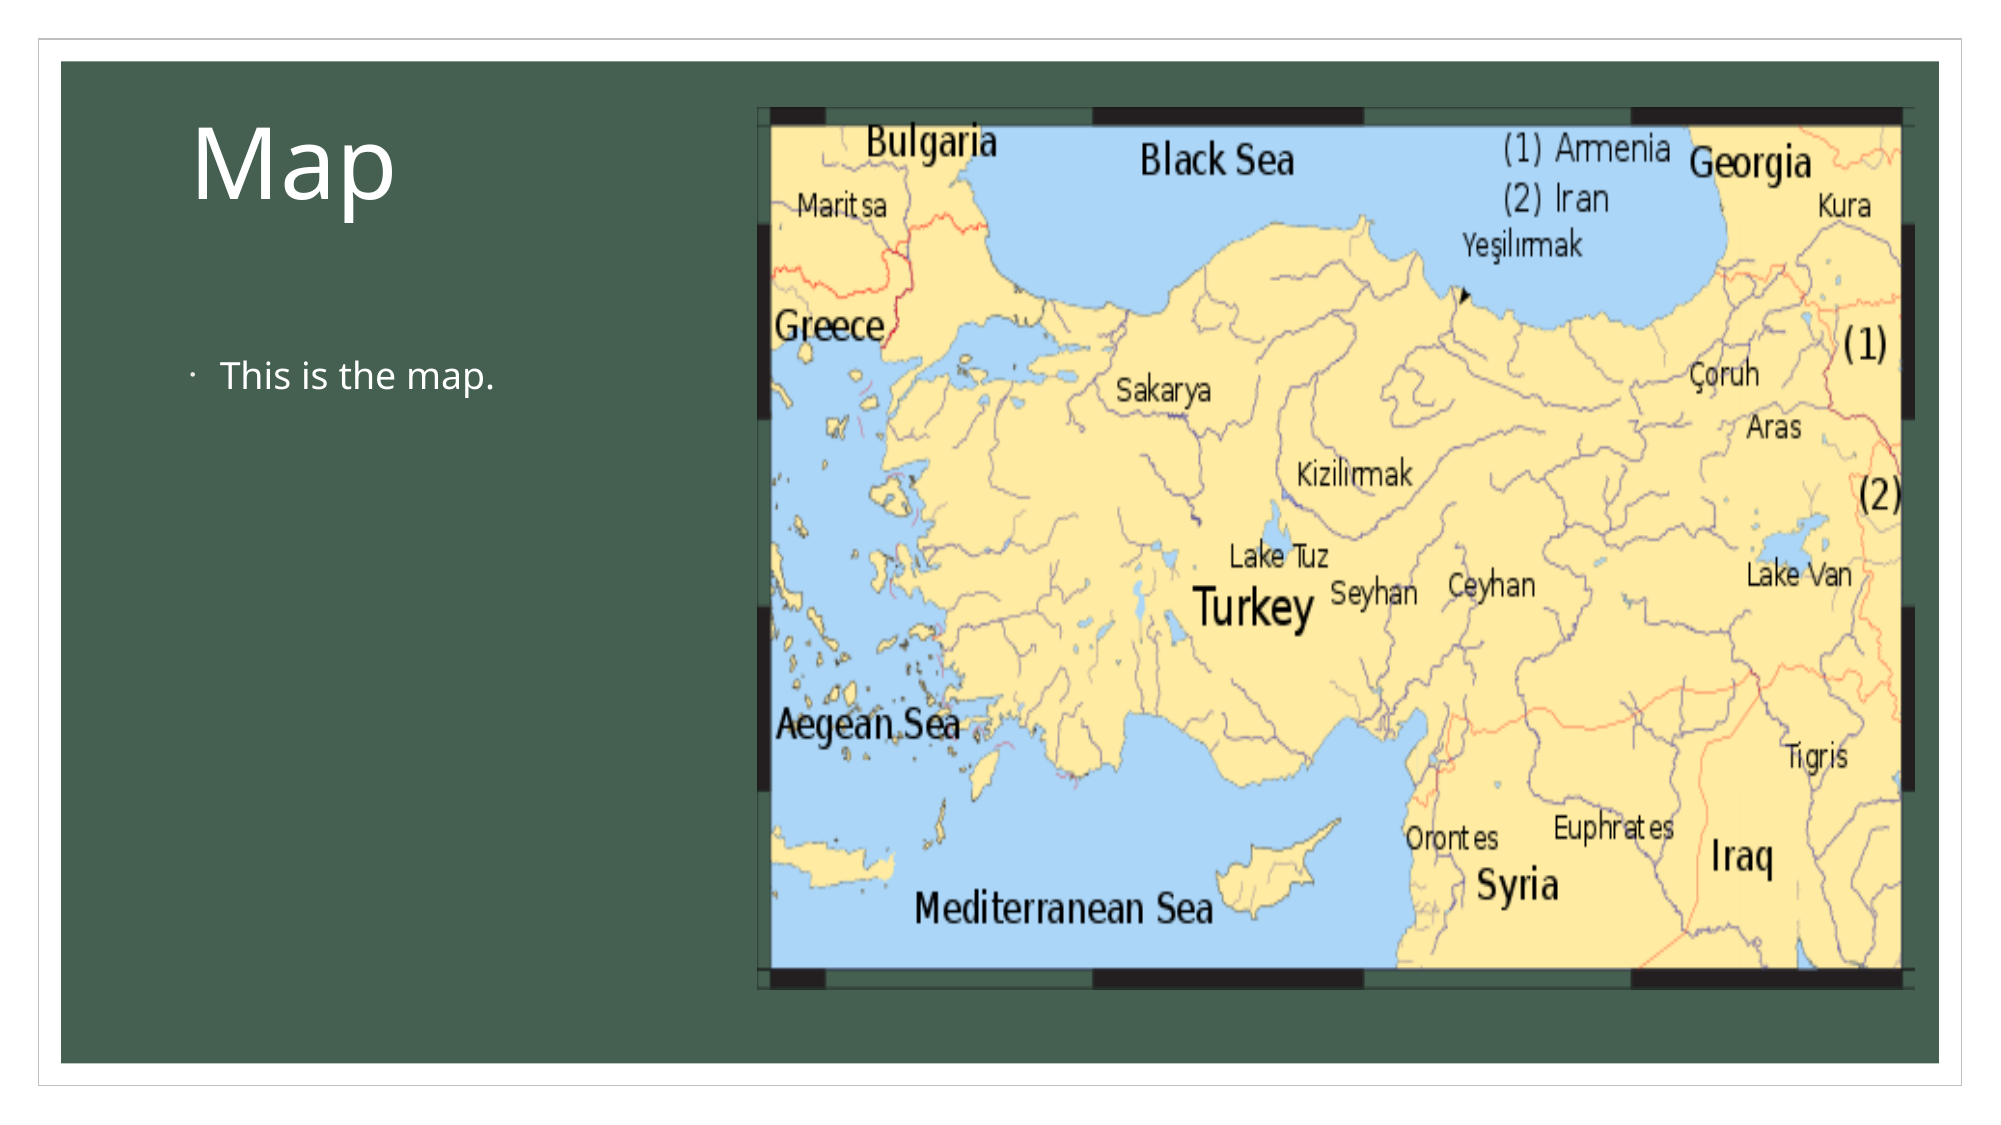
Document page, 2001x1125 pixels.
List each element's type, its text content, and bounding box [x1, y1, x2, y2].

list This is the map. [174, 345, 757, 990]
title Map [174, 105, 1825, 331]
picture [757, 107, 1915, 990]
